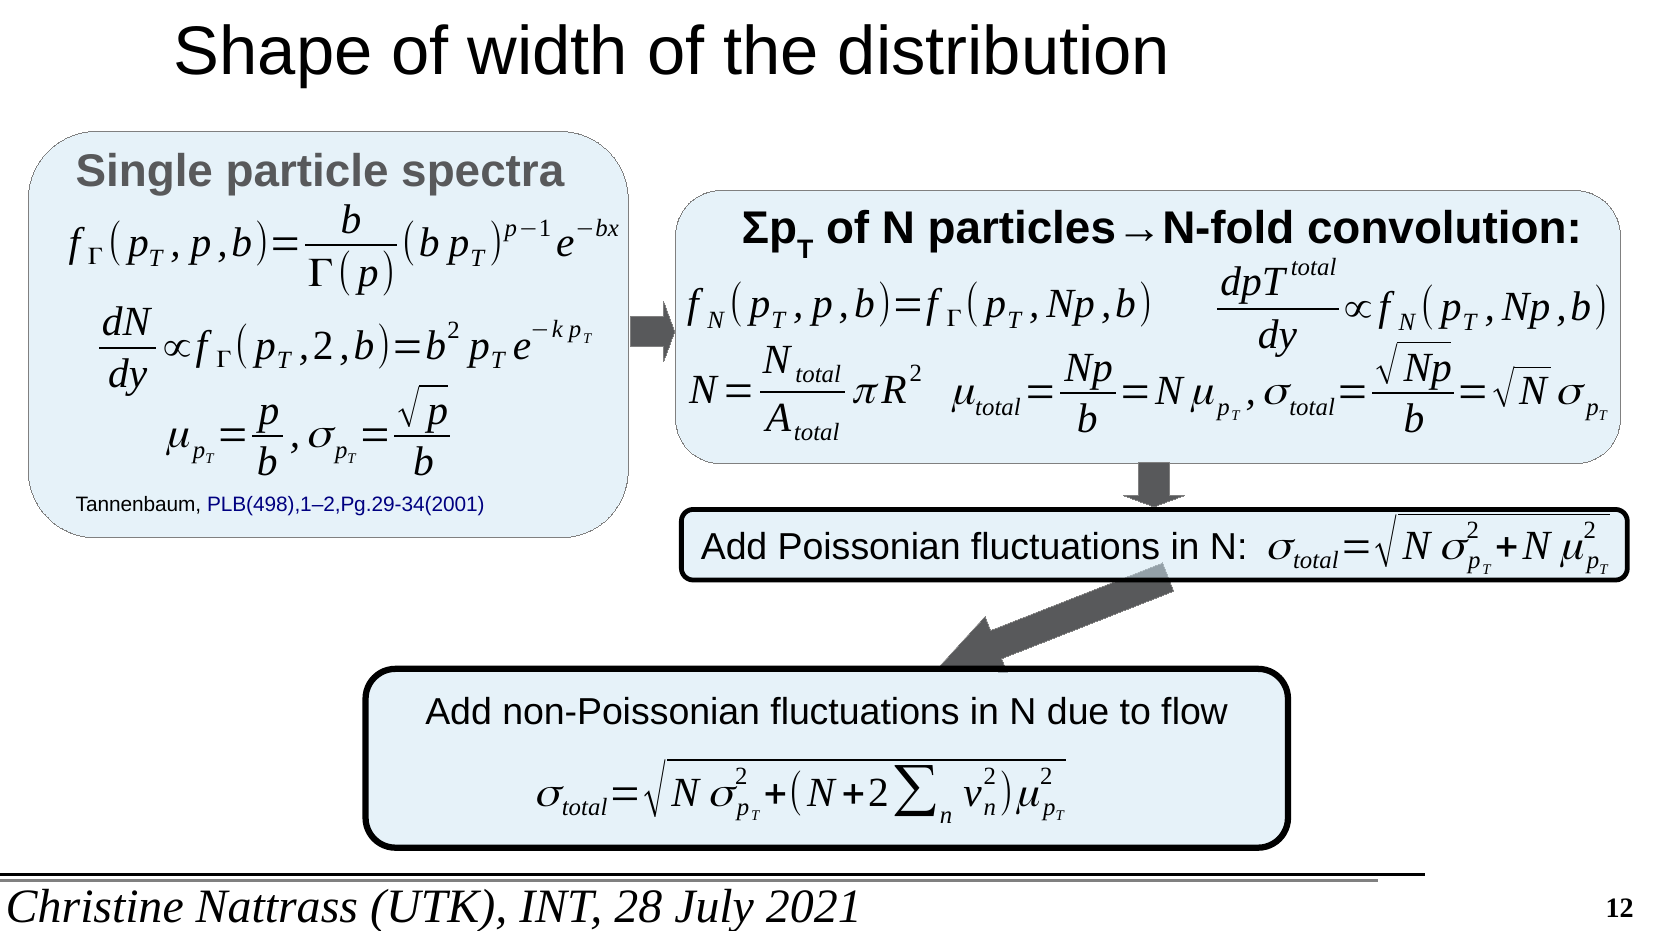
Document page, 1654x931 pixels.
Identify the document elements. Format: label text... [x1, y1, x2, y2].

text_box Single particle spectra [60, 137, 661, 204]
title Shape of width of the distribution [0, 0, 1363, 154]
chart [679, 279, 1159, 333]
text_box [69, 131, 588, 137]
text_box [681, 509, 1628, 581]
text_box [365, 617, 1288, 848]
text_box Add Poissonian fluctuations in N: [686, 517, 1283, 617]
chart [944, 253, 1615, 443]
text_box Add non-Poissonian fluctuations in N due to flow [410, 682, 1243, 740]
chart [681, 335, 928, 446]
chart [60, 204, 626, 485]
text_box [630, 190, 1614, 507]
chart [1258, 512, 1616, 579]
text_box Tannenbaum, PLB(498),1–2,Pg.29-34(2001) [60, 485, 526, 547]
text_box [1601, 198, 1621, 440]
text_box [28, 141, 158, 528]
text_box ΣpT of N particles→N-fold convolution: [726, 194, 1601, 273]
text_box [459, 204, 629, 538]
chart [527, 757, 1072, 829]
